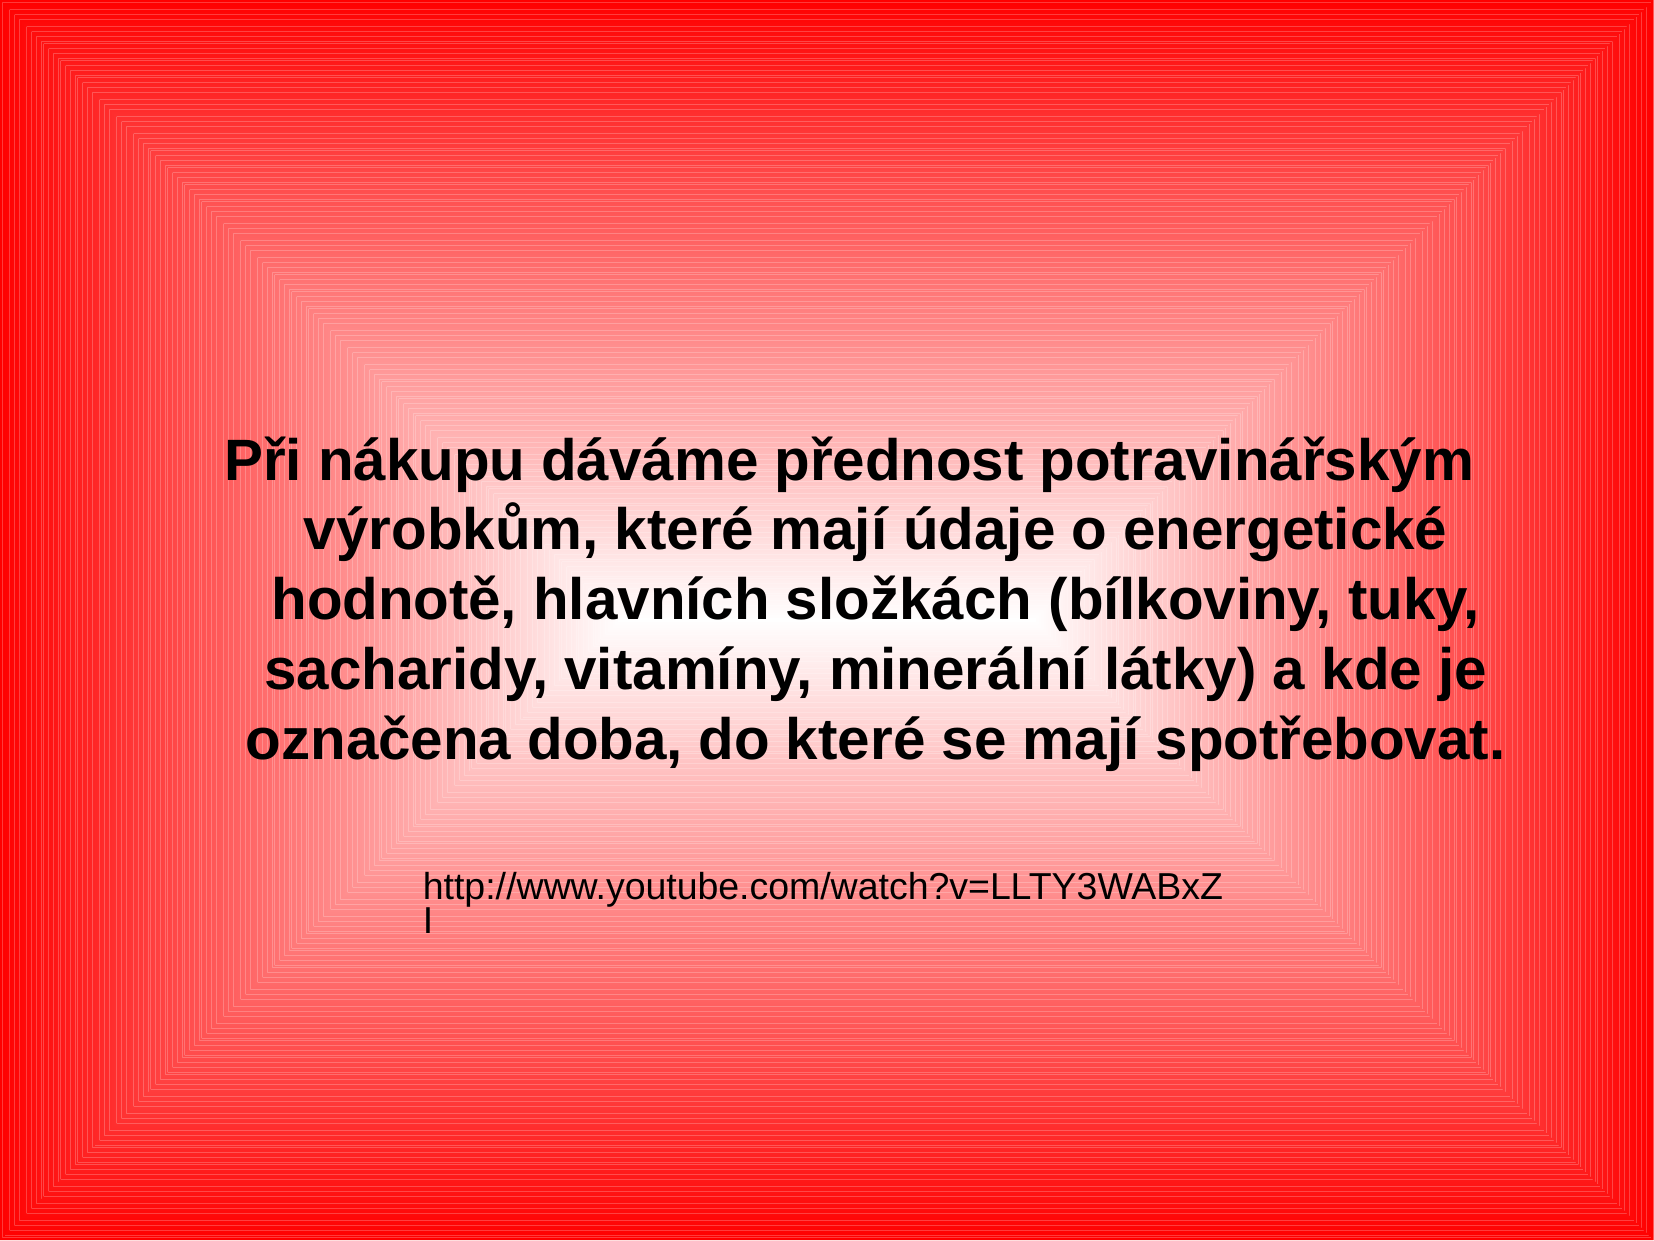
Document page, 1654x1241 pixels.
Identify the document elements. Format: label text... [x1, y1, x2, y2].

list Při nákupu dáváme přednost potravinářským výrobkům, které mají údaje o energetické hodnotě, hlavních složkách (bílkoviny, tuky, sacharidy, vitamíny, minerální látky) a kde je označena doba, do které se mají spotřebovat. [82, 421, 1571, 1241]
text_box http://www.youtube.com/watch?v=LLTY3WABxZI [408, 858, 1246, 958]
